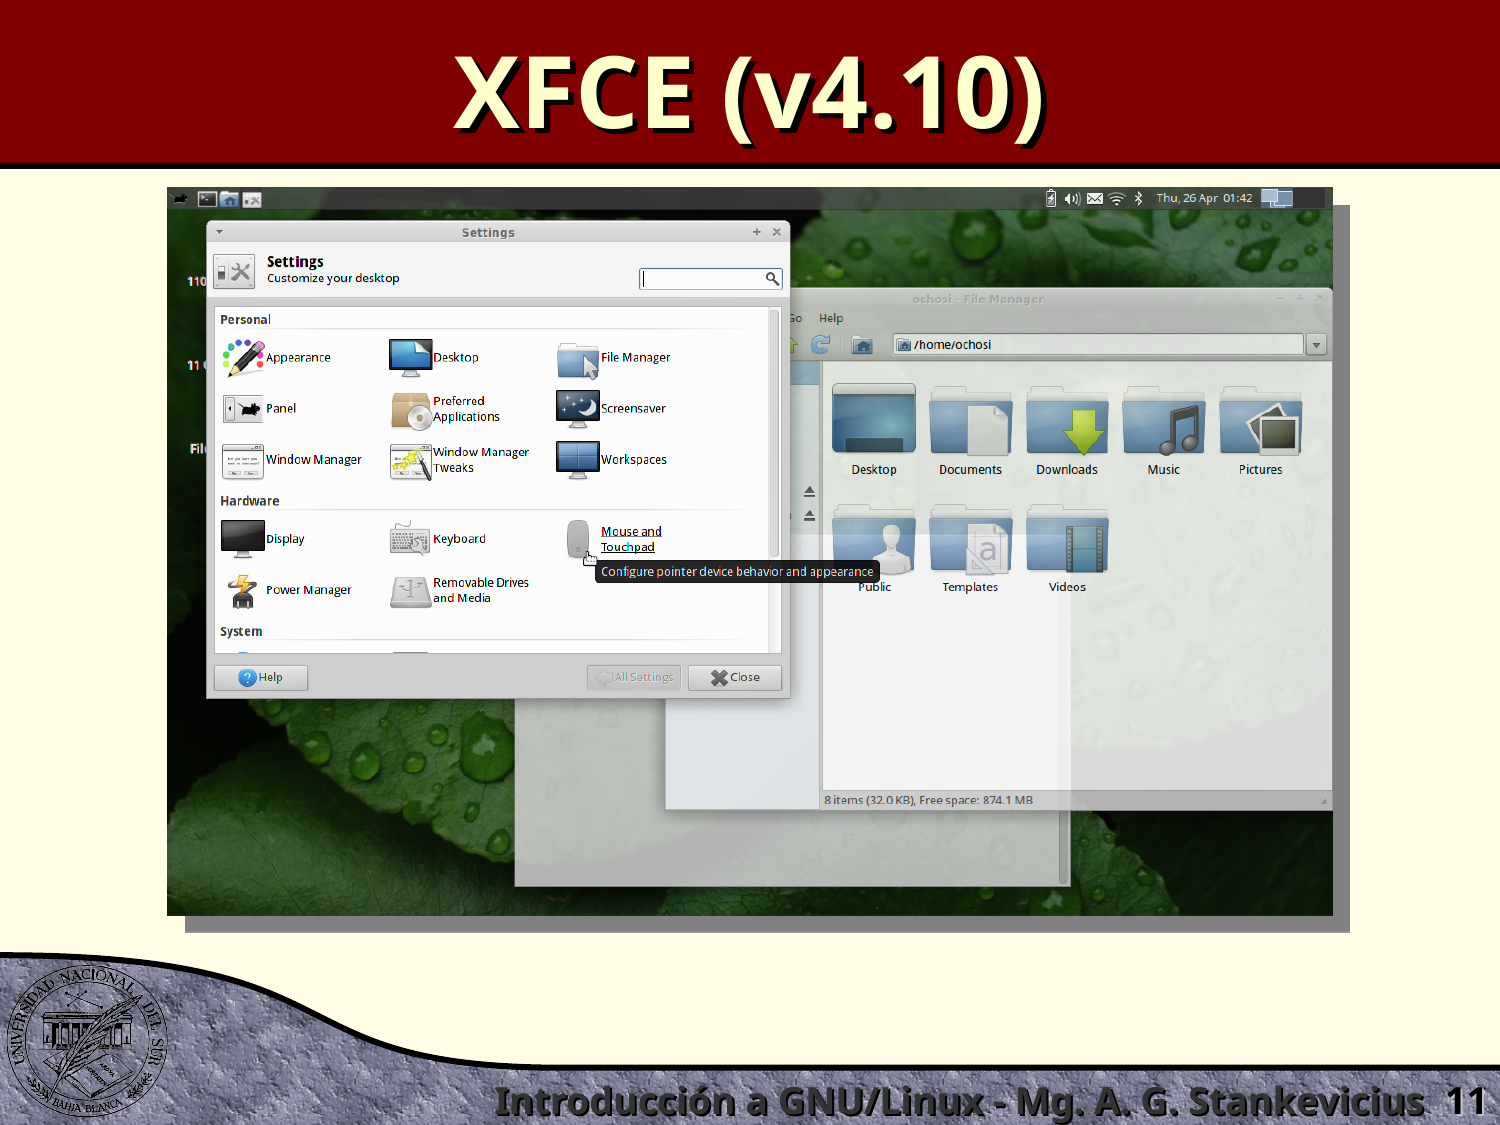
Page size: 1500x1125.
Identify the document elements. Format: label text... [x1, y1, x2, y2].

picture [1059, 1100, 1065, 1110]
title XFCE (v4.10) [15, 12, 1485, 153]
picture [0, 956, 1500, 1125]
picture [167, 187, 1333, 916]
